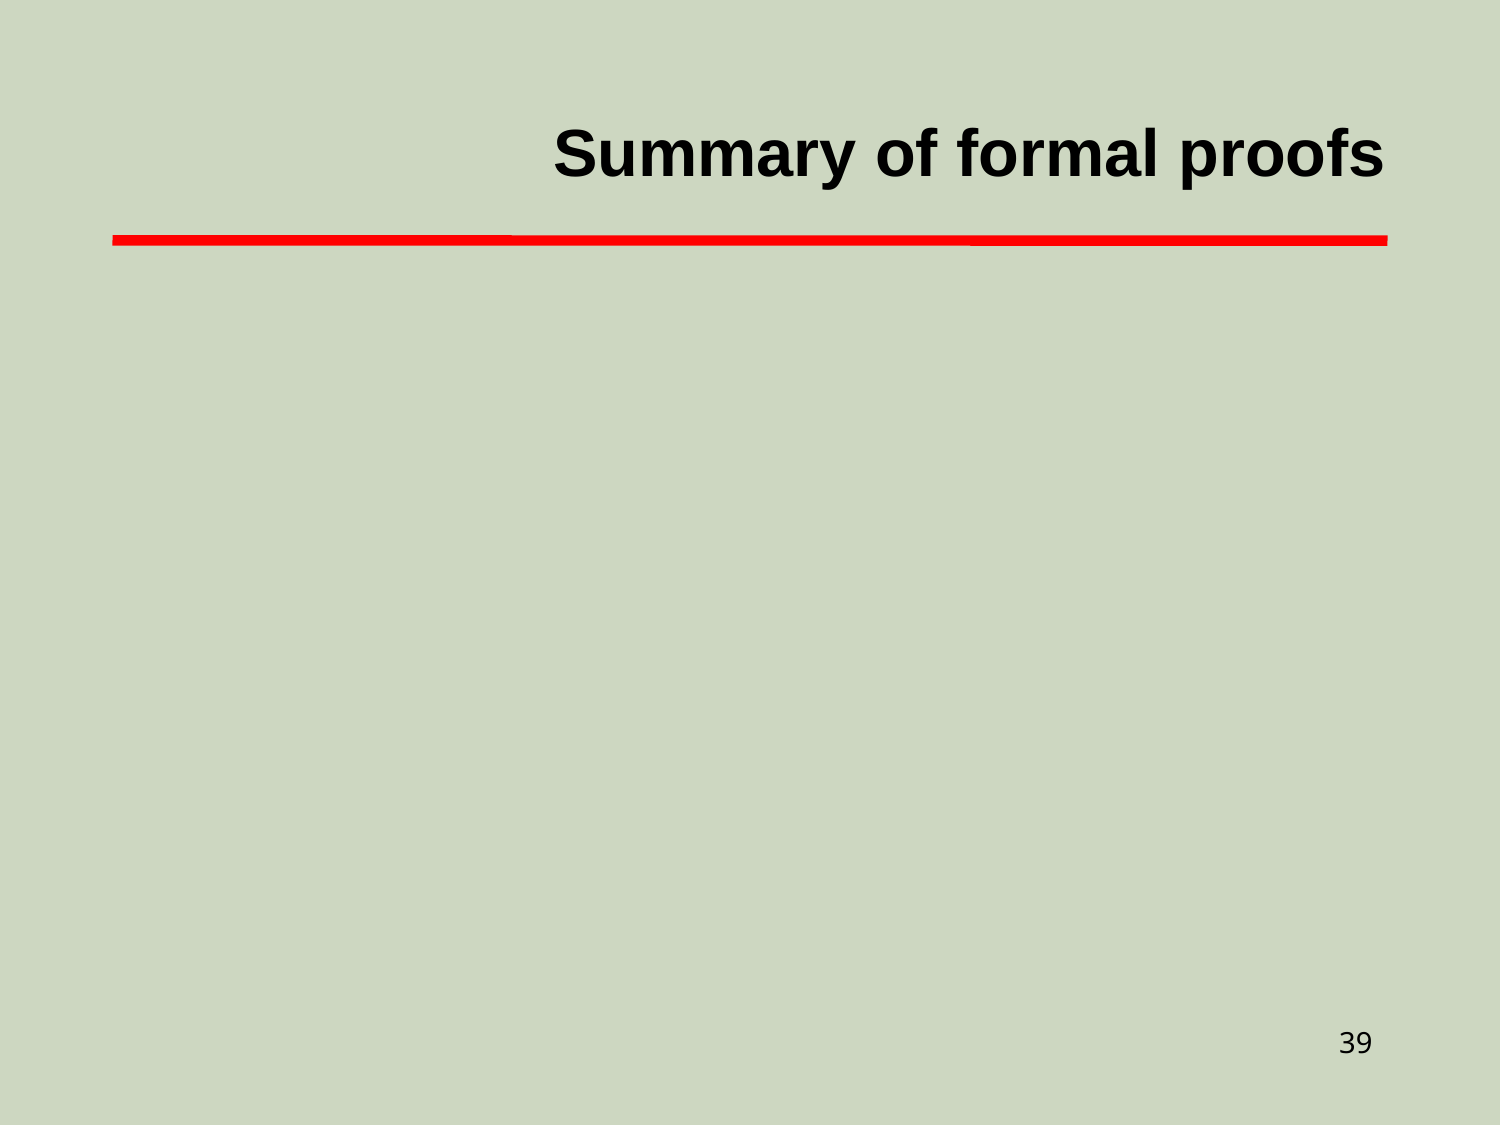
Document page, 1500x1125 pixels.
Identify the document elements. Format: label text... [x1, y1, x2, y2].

title Summary of formal proofs [124, 85, 1387, 224]
